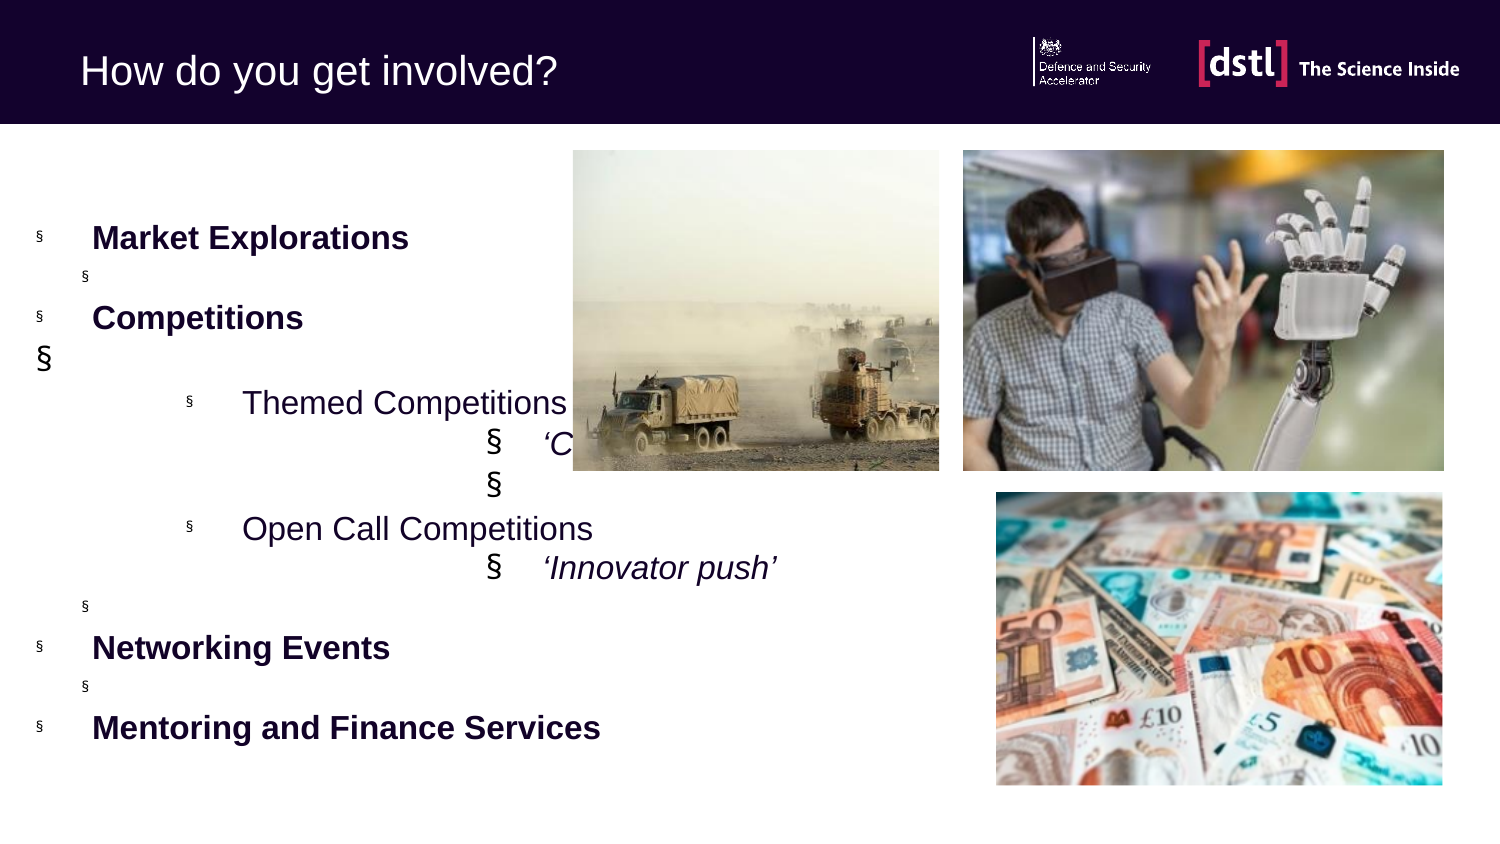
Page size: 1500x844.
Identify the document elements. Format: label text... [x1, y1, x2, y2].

picture [572, 150, 940, 471]
text_box Market Explorations Competitions Themed Competitions ‘Customer pull’ Open Call Competitions ‘Innovator push’ Networking Events Mentoring and Finance Services [20, 209, 856, 800]
picture [1033, 37, 1151, 87]
picture [963, 150, 1444, 471]
text_box How do you get involved? [64, 36, 857, 102]
picture [996, 492, 1444, 787]
